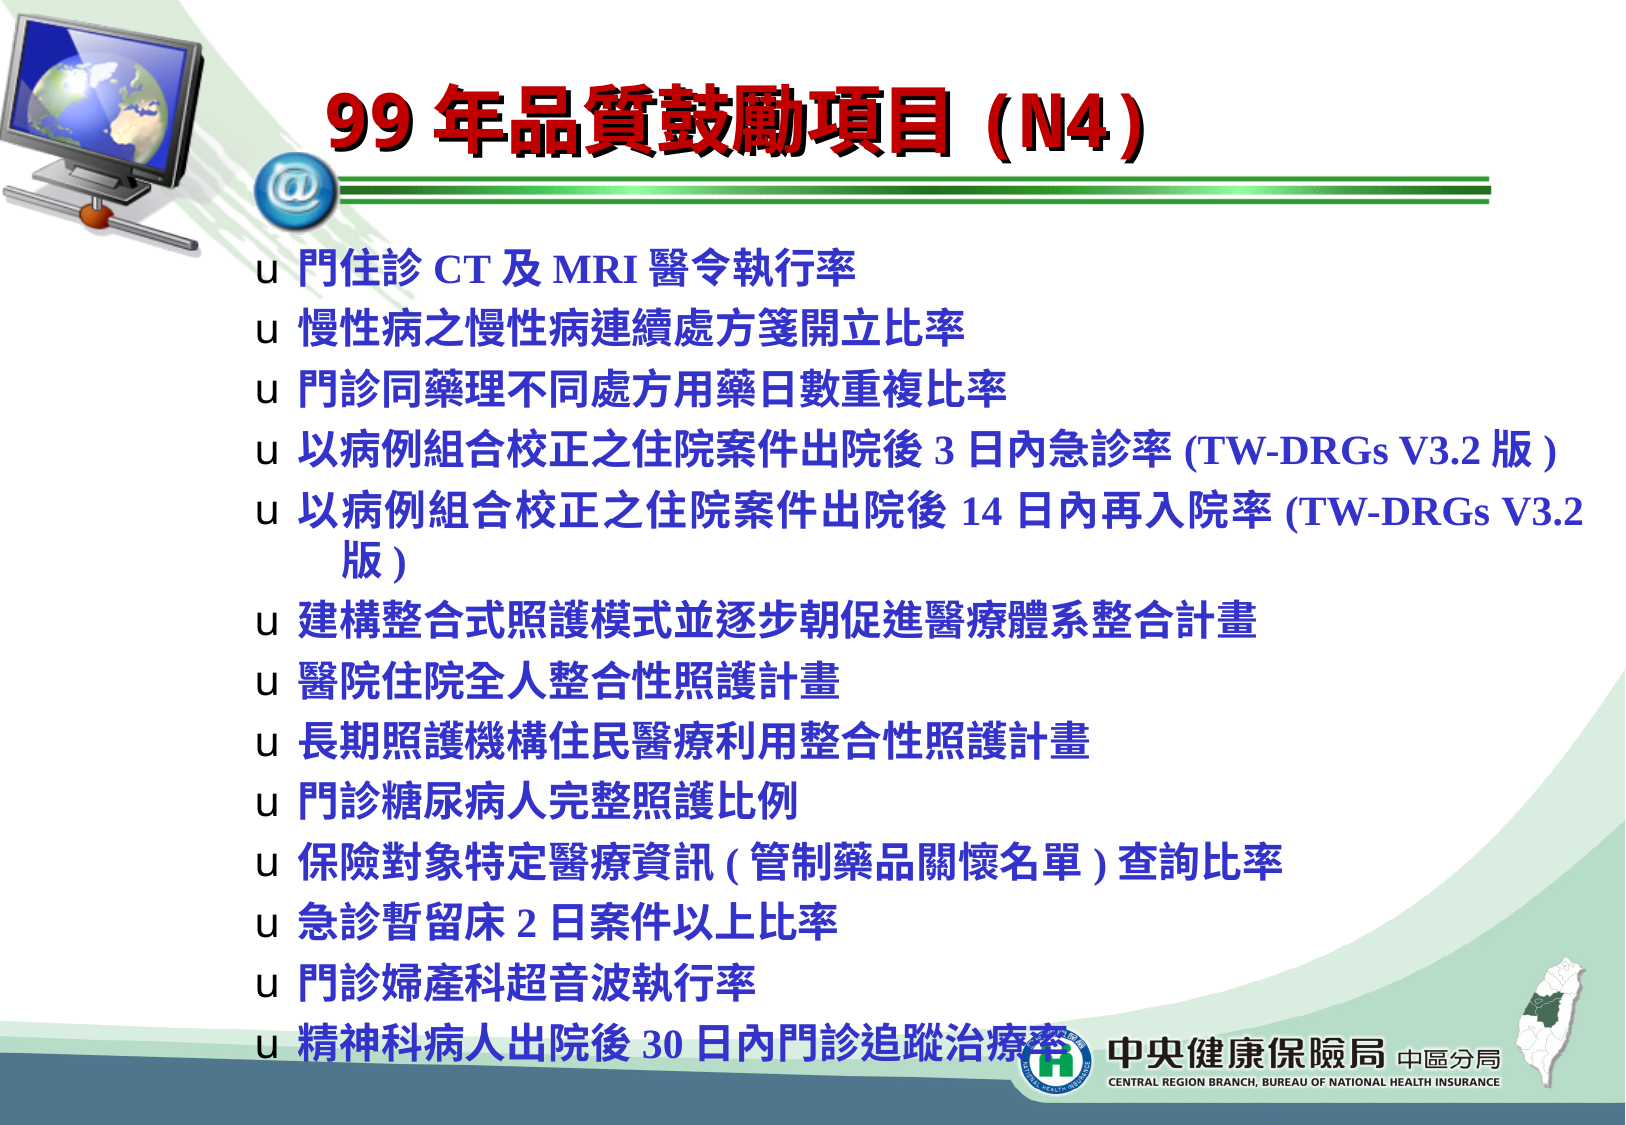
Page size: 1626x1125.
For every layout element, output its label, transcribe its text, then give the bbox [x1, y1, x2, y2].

text_box 門住診CT及MRI醫令執行率 慢性病之慢性病連續處方箋開立比率 門診同藥理不同處方用藥日數重複比率 以病例組合校正之住院案件出院後3日內急診率(TW-DRGs V3.2版) 以病例組合校正之住院案件出院後14日內再入院率(TW-DRGs V3.2版) 建構整合式照護模式並逐步朝促進醫療體系整合計畫 醫院住院全人整合性照護計畫 長期照護機構住民醫療利用整合性照護計畫 門診糖尿病人完整照護比例 保險對象特定醫療資訊(管制藥品關懷名單)查詢比率 急診暫留床2日案件以上比率 門診婦產科超音波執行率 精神科病人出院後30日內門診追蹤治療率 [152, 234, 1610, 1079]
text_box 99年品質鼓勵項目(N4) [308, 23, 1515, 211]
